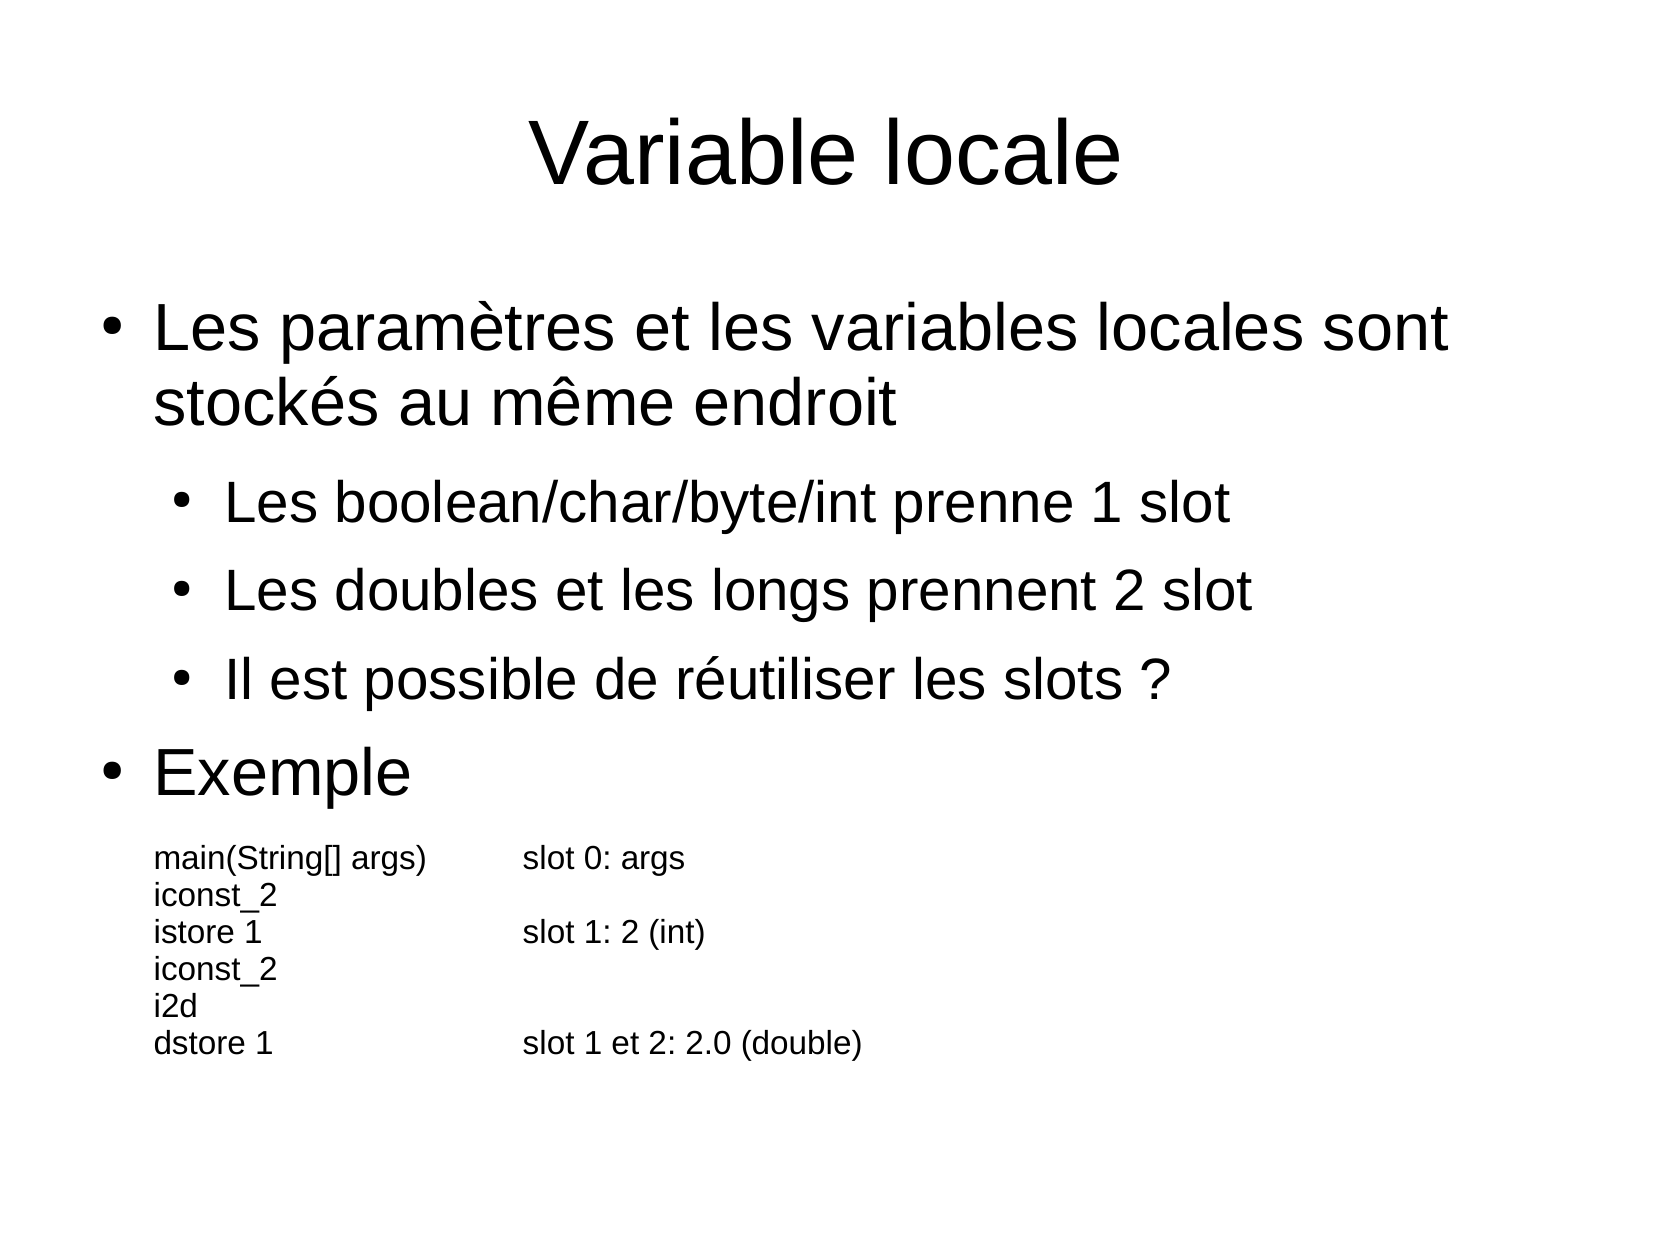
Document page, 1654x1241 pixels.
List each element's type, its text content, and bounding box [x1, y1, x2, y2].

list Les paramètres et les variables locales sont stockés au même endroit Les boolean/char/byte/int prenne 1 slot Les doubles et les longs prennent 2 slot Il est possible de réutiliser les slots ? Exemple main(String[] args) slot 0: args iconst_2 istore 1 slot 1: 2 (int) iconst_2 i2d dstore 1 slot 1 et 2: 2.0 (double) [82, 290, 1571, 1094]
title Variable locale [82, 56, 1571, 250]
